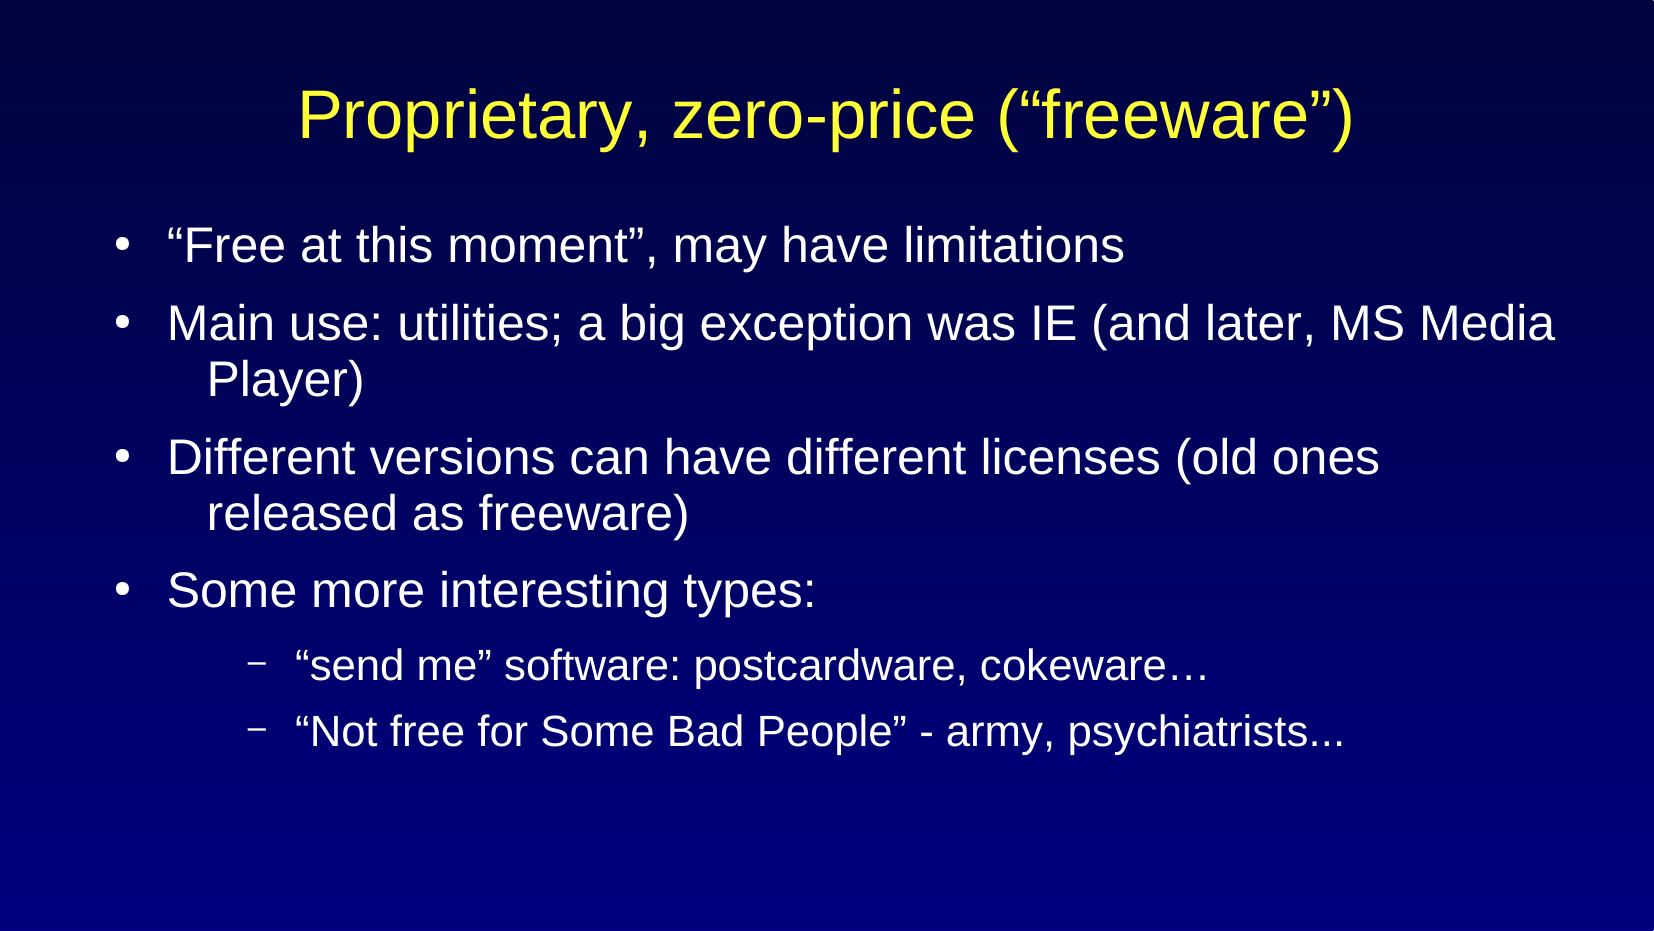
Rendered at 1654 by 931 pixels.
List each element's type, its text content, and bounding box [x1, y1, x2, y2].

title Proprietary, zero-price (“freeware”) [82, 37, 1571, 193]
list “Free at this moment”, may have limitations Main use: utilities; a big exception was IE (and later, MS Media Player) Different versions can have different licenses (old ones released as freeware) Some more interesting types: “send me” software: postcardware, cokeware… “Not free for Some Bad People” - army, psychiatrists... [82, 217, 1571, 758]
